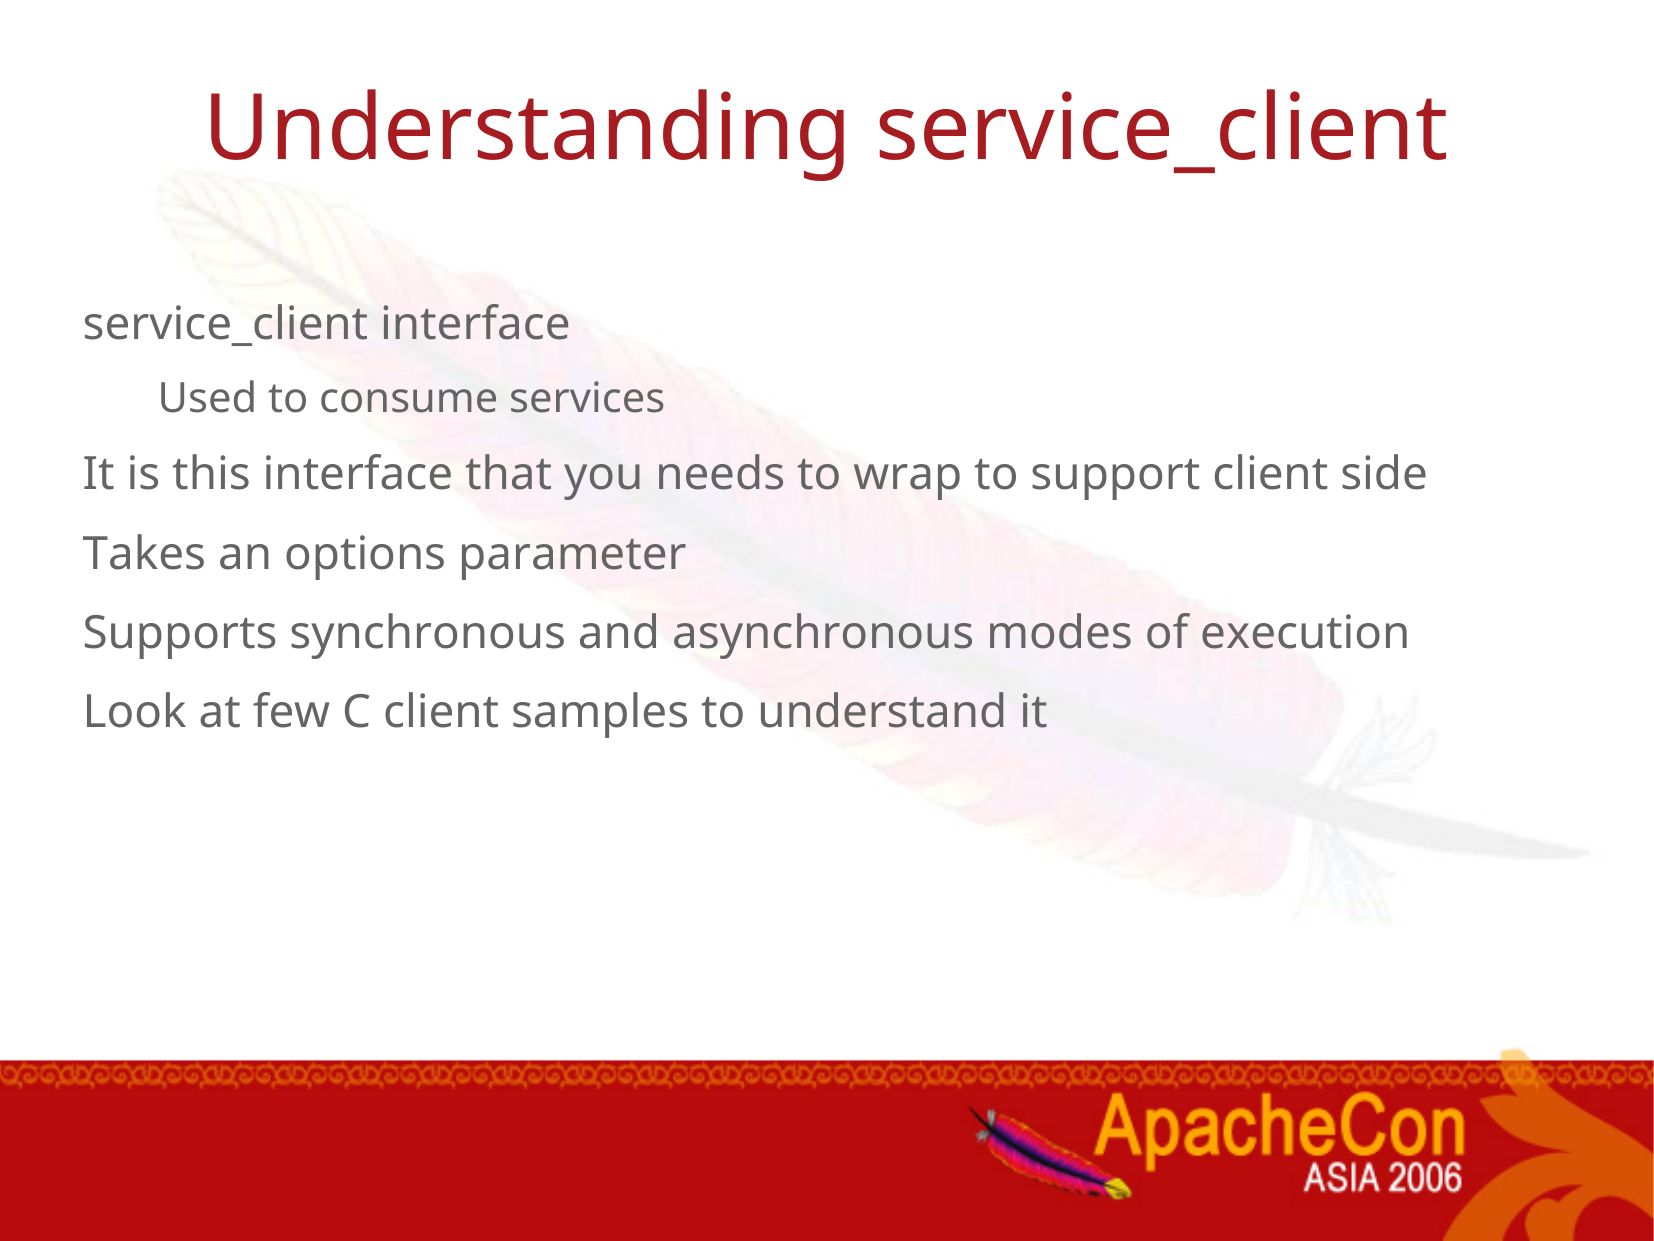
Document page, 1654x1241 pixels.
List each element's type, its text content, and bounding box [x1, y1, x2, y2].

picture [0, 0, 1654, 1241]
list service_client interface Used to consume services It is this interface that you needs to wrap to support client side Takes an options parameter Supports synchronous and asynchronous modes of execution Look at few C client samples to understand it [82, 290, 1571, 1109]
title Understanding service_client [82, 20, 1571, 228]
